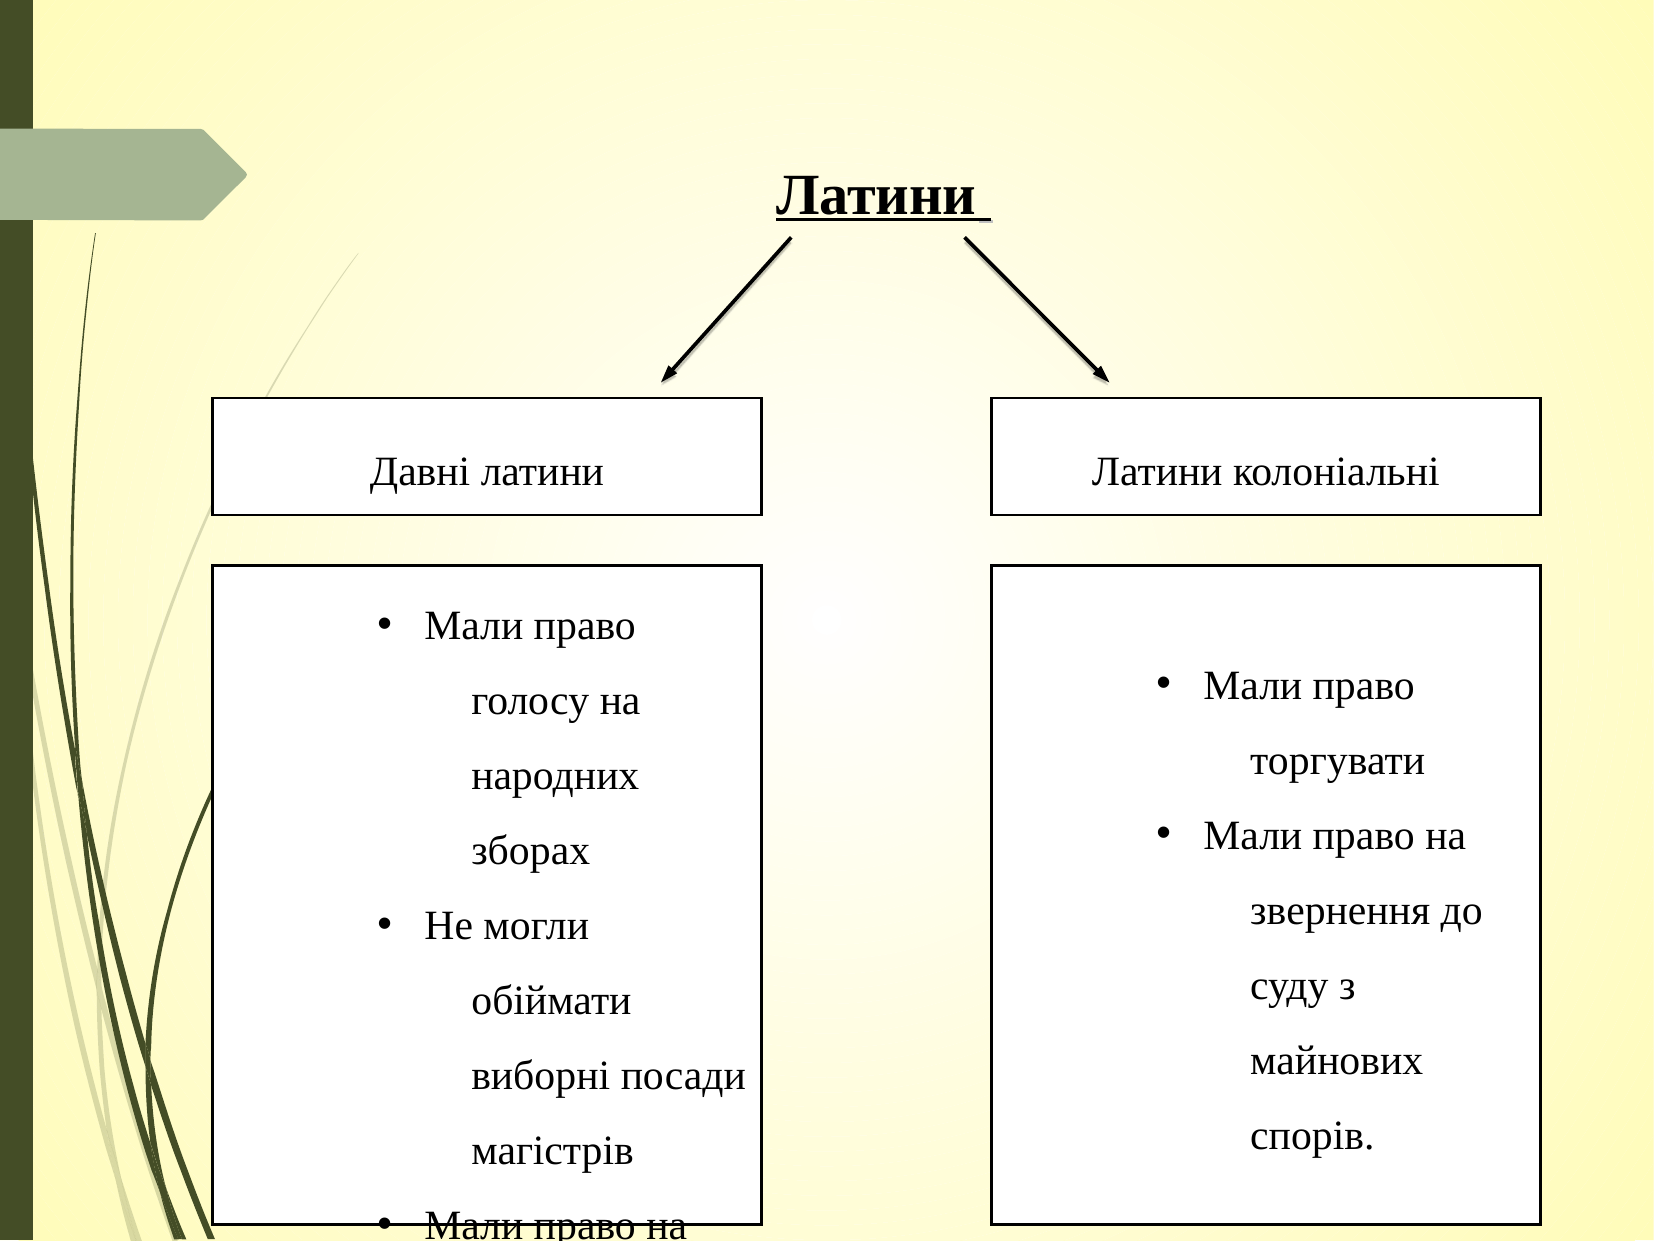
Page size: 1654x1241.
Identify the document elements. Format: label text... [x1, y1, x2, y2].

text_box Латини колоніальні [991, 398, 1540, 515]
text_box Латини [761, 113, 1006, 233]
text_box Давні латини [212, 398, 761, 515]
text_box Мали право торгувати Мали право на звернення до суду з майнових спорів. [991, 565, 1540, 1225]
text_box Мали право голосу на народних зборах Не могли обіймати виборні посади магістрів Мали право на шлюб та право торгувати. [212, 565, 761, 1225]
